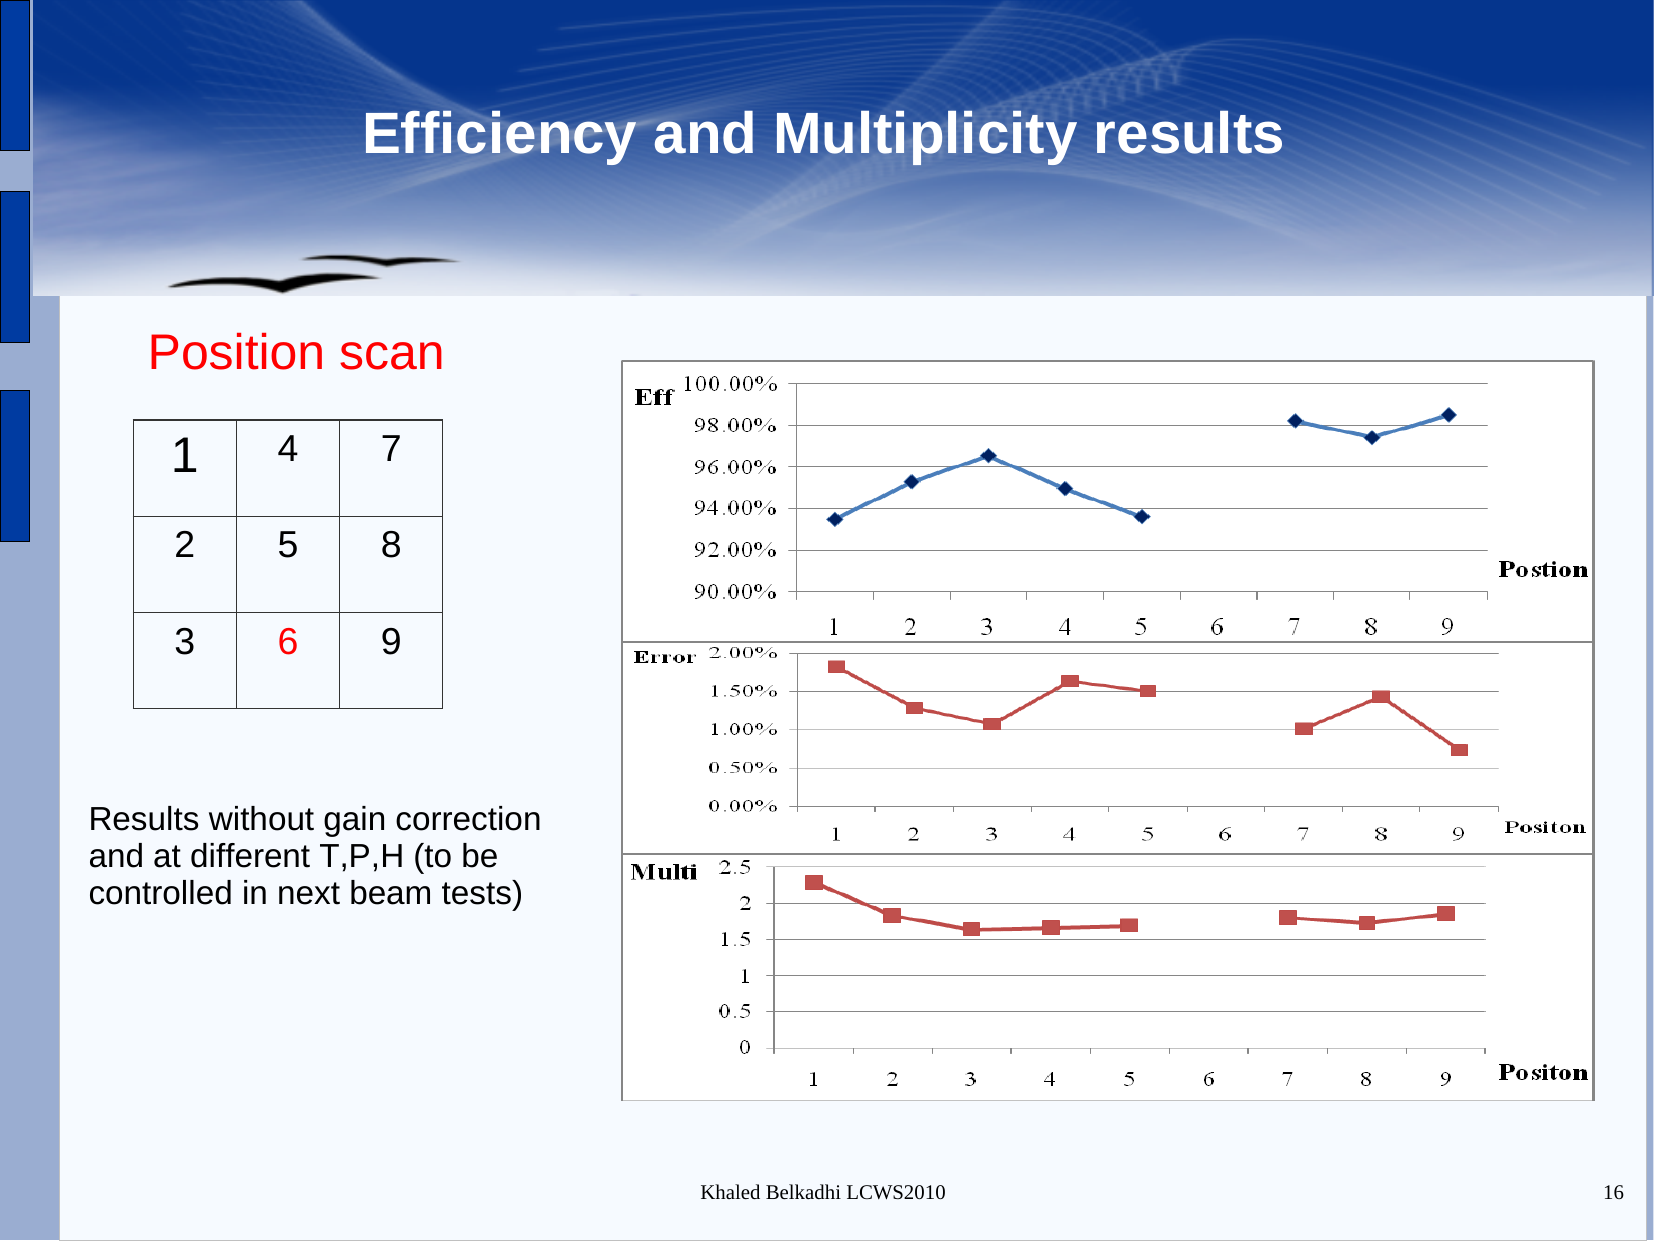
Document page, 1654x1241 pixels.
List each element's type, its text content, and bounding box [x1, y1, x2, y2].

table_cell 8 [340, 517, 442, 612]
table_cell 2 [134, 517, 236, 612]
table_header 1 [134, 421, 236, 516]
table_header 4 [237, 421, 339, 516]
title Efficiency and Multiplicity results [118, 29, 1531, 237]
table_header 7 [340, 421, 442, 516]
picture [33, 0, 1654, 296]
picture [620, 360, 1595, 1101]
table_cell 3 [134, 613, 236, 708]
text_box Position scan [147, 324, 445, 381]
table_cell 9 [340, 613, 442, 708]
table_cell 6 [237, 613, 339, 708]
table_cell 5 [237, 517, 339, 612]
text_box Results without gain correction and at different T,P,H (to be controlled in next beam tests) [88, 800, 562, 949]
